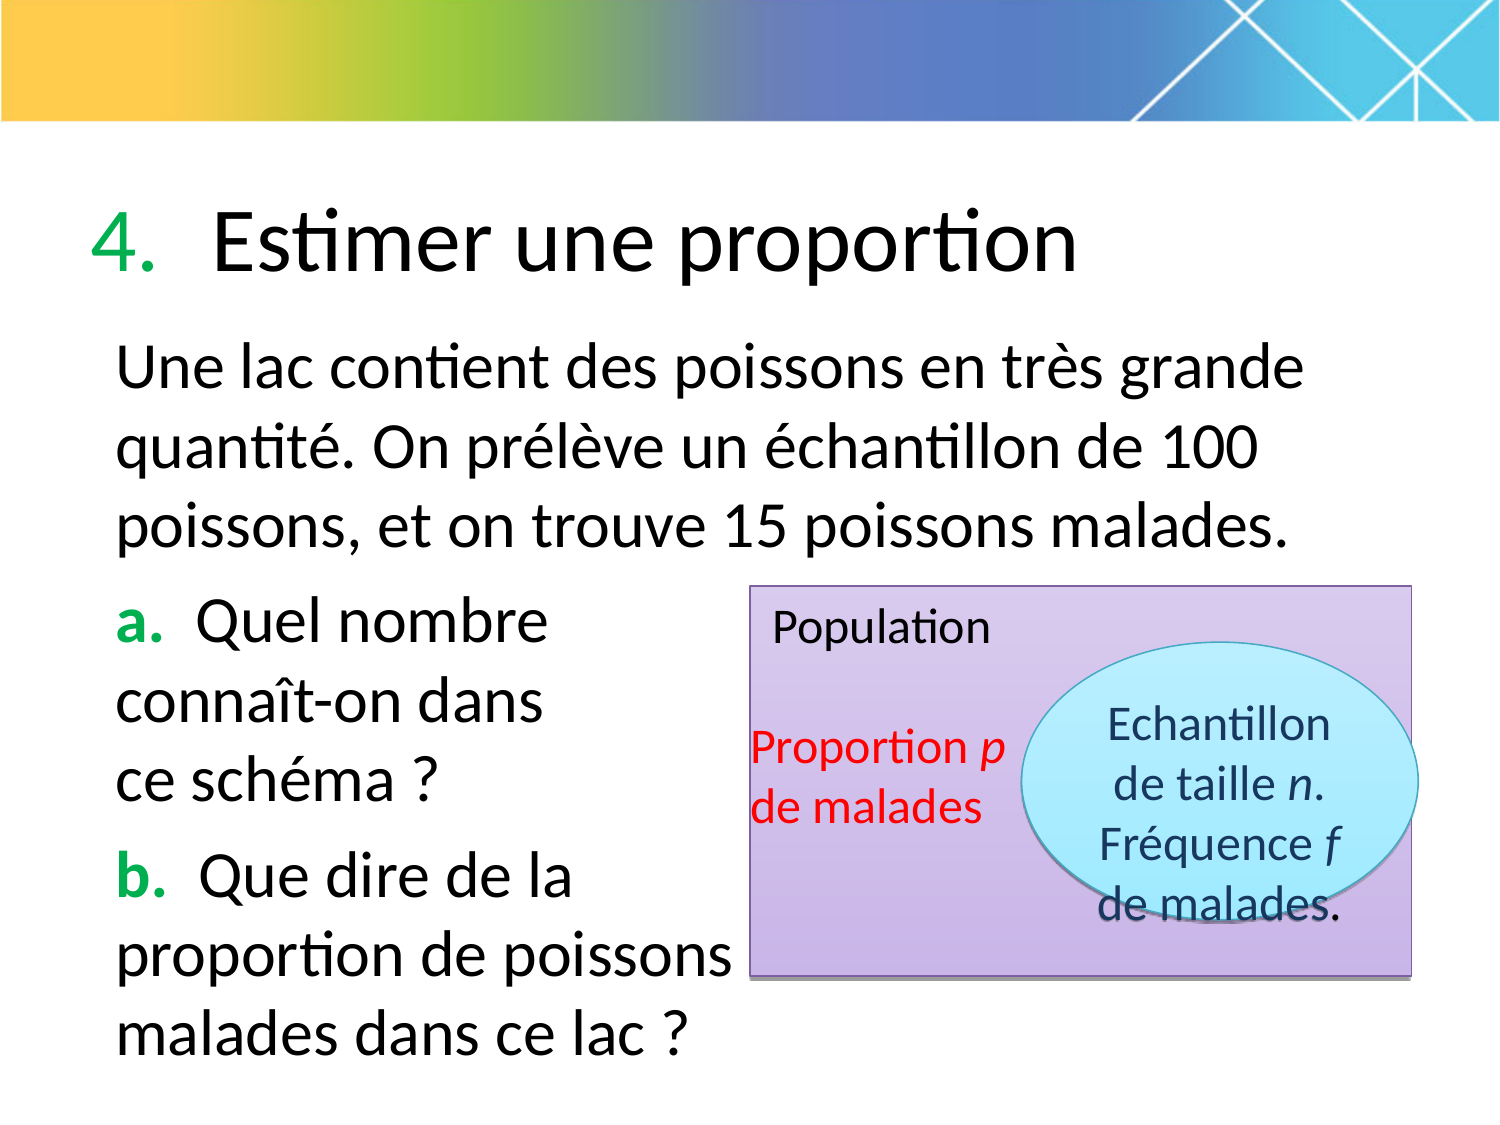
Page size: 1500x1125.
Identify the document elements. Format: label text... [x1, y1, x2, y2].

list Une lac contient des poissons en très grande quantité. On prélève un échantillon de 100 poissons, et on trouve 15 poissons malades. a. Quel nombre connaît-on dans ce schéma ? b. Que dire de la proportion de poissons malades dans ce lac ? [100, 315, 1451, 1078]
title Estimer une proportion [75, 164, 1426, 305]
text_box Echantillon de taille n. Fréquence f de malades. [1021, 642, 1419, 920]
text_box Population Proportion p de malades [750, 586, 1411, 976]
